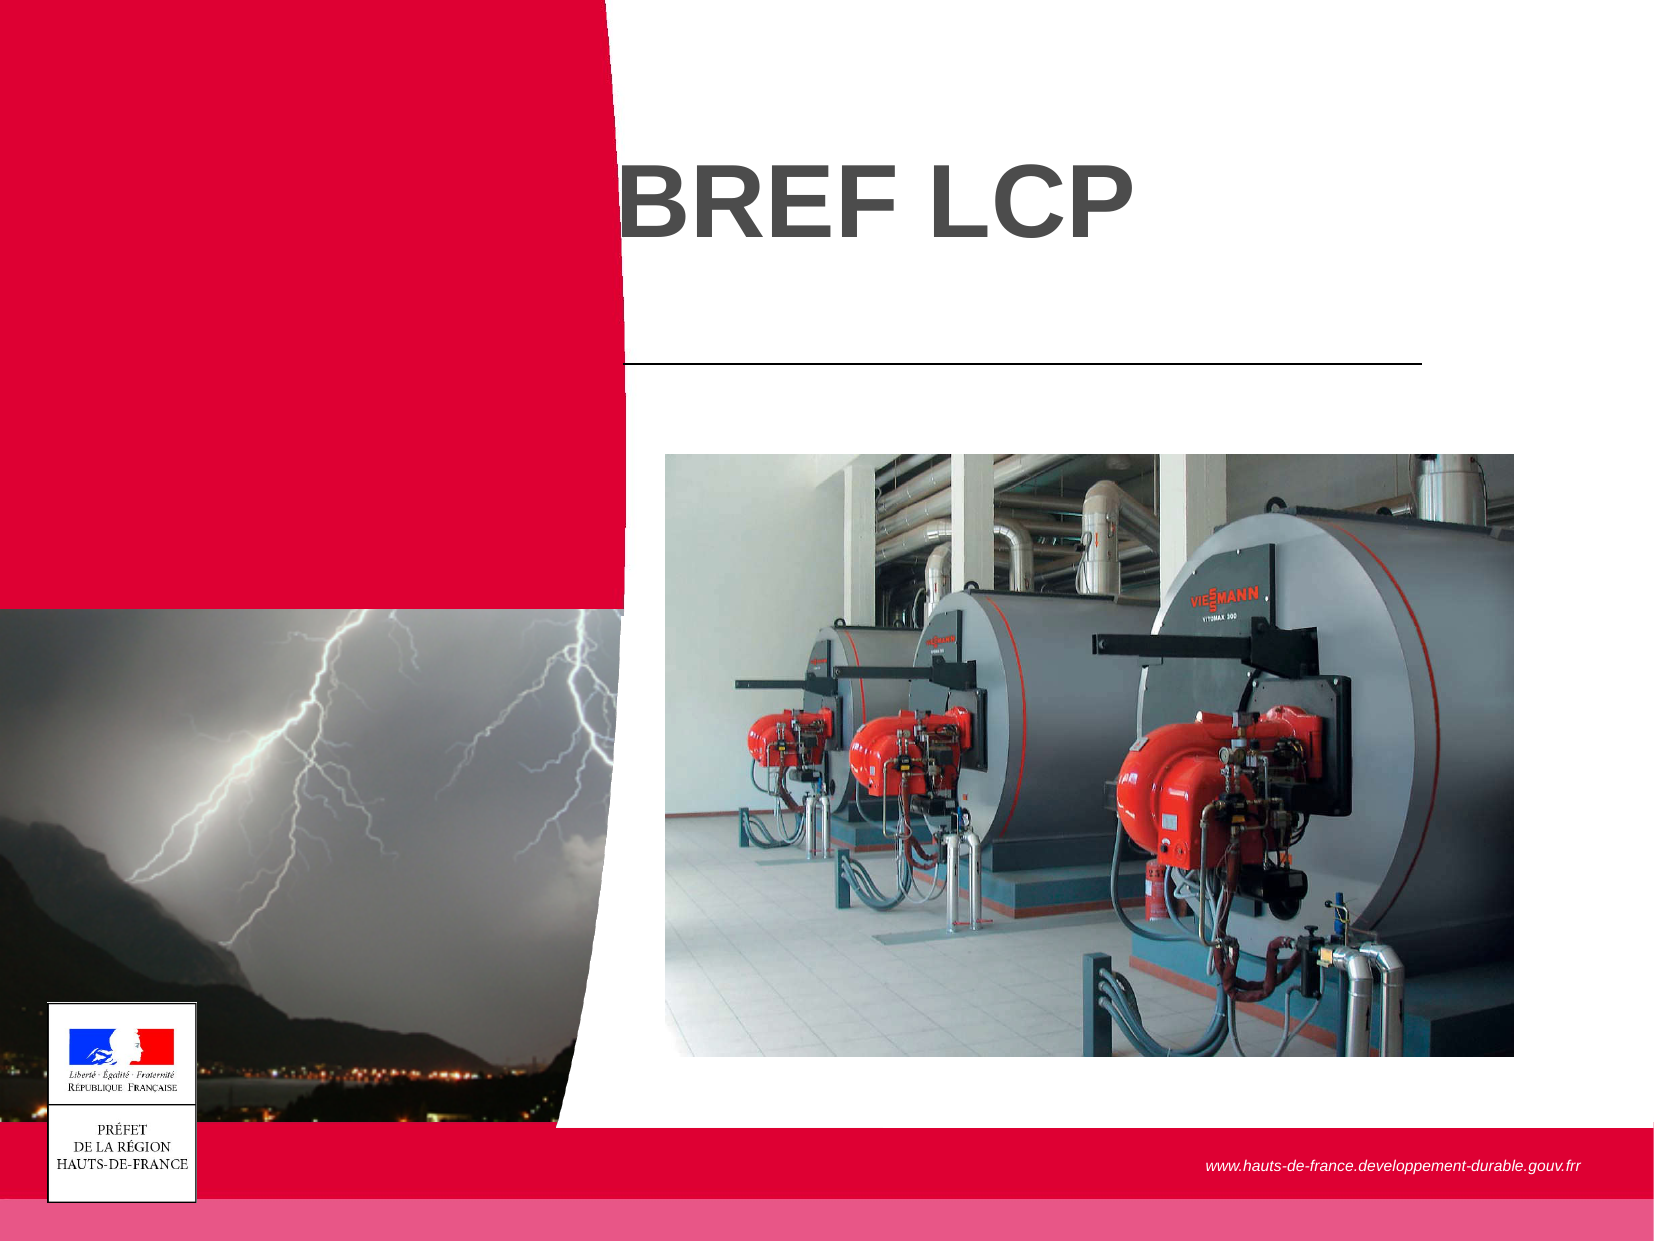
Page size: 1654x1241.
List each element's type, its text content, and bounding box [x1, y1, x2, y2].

title BREF LCP [615, 49, 1571, 354]
picture [0, 0, 1654, 1241]
